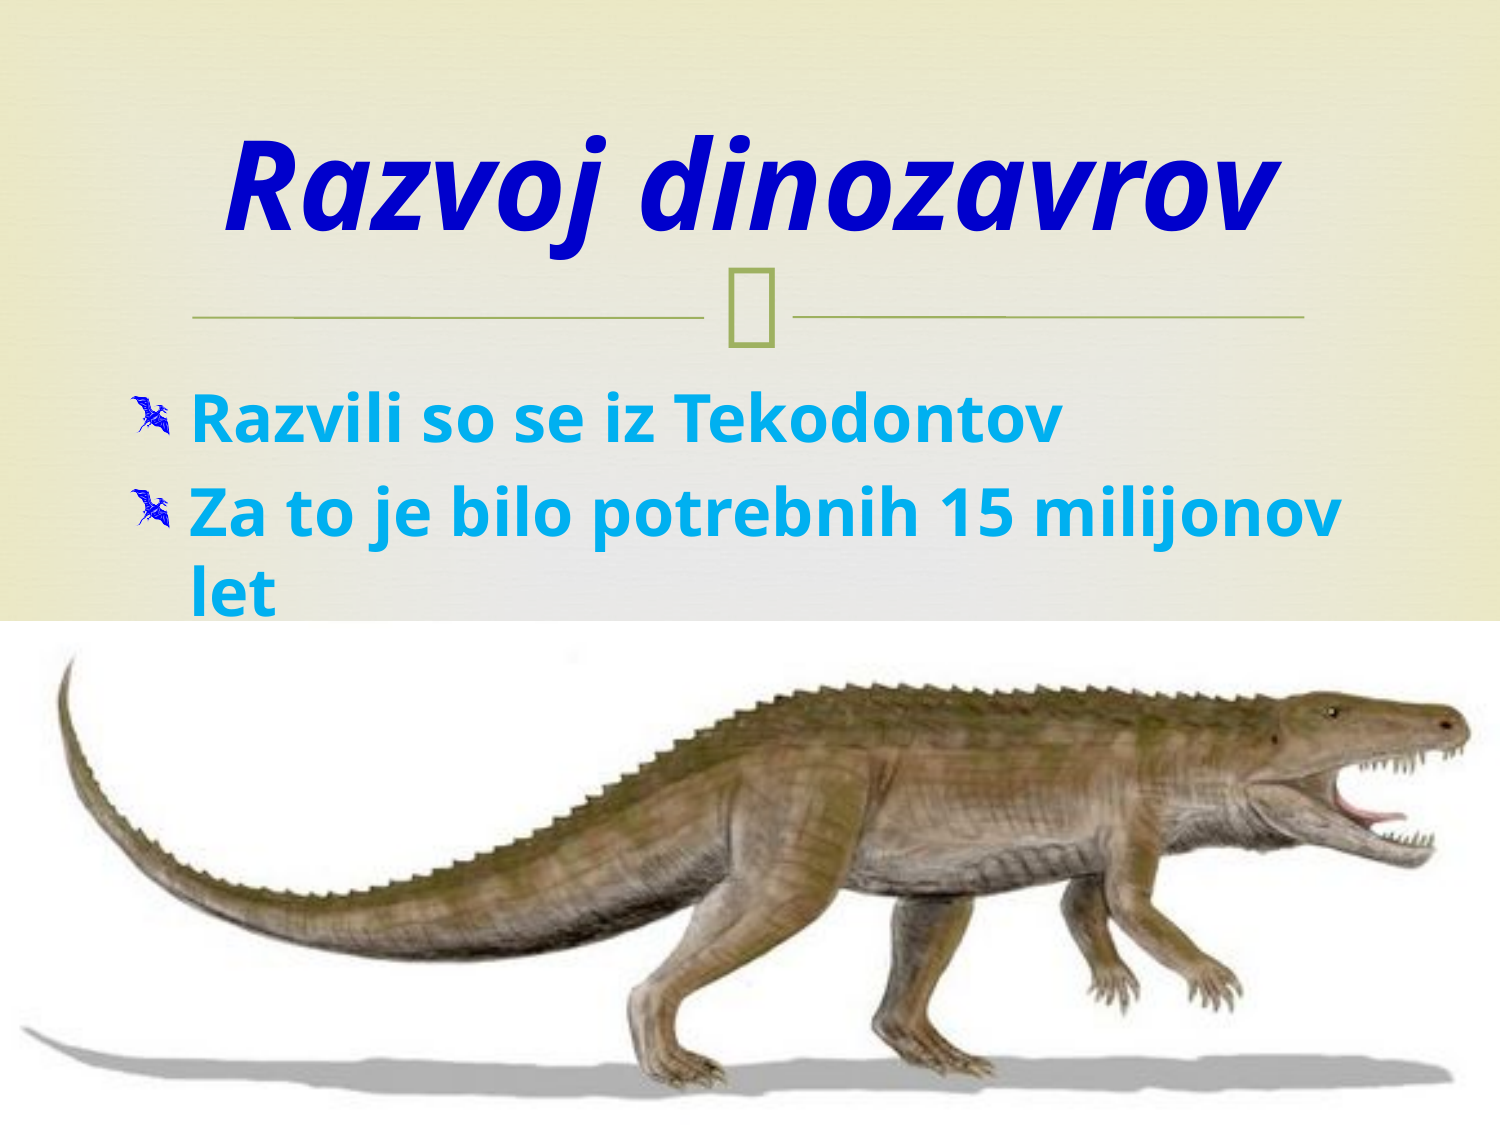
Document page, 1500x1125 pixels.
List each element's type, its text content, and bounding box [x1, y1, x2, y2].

title Razvoj dinozavrov [113, 93, 1386, 267]
picture [0, 621, 1500, 1125]
list Razvili so se iz Tekodontov Za to je bilo potrebnih 15 milijonov let [114, 368, 1386, 621]
